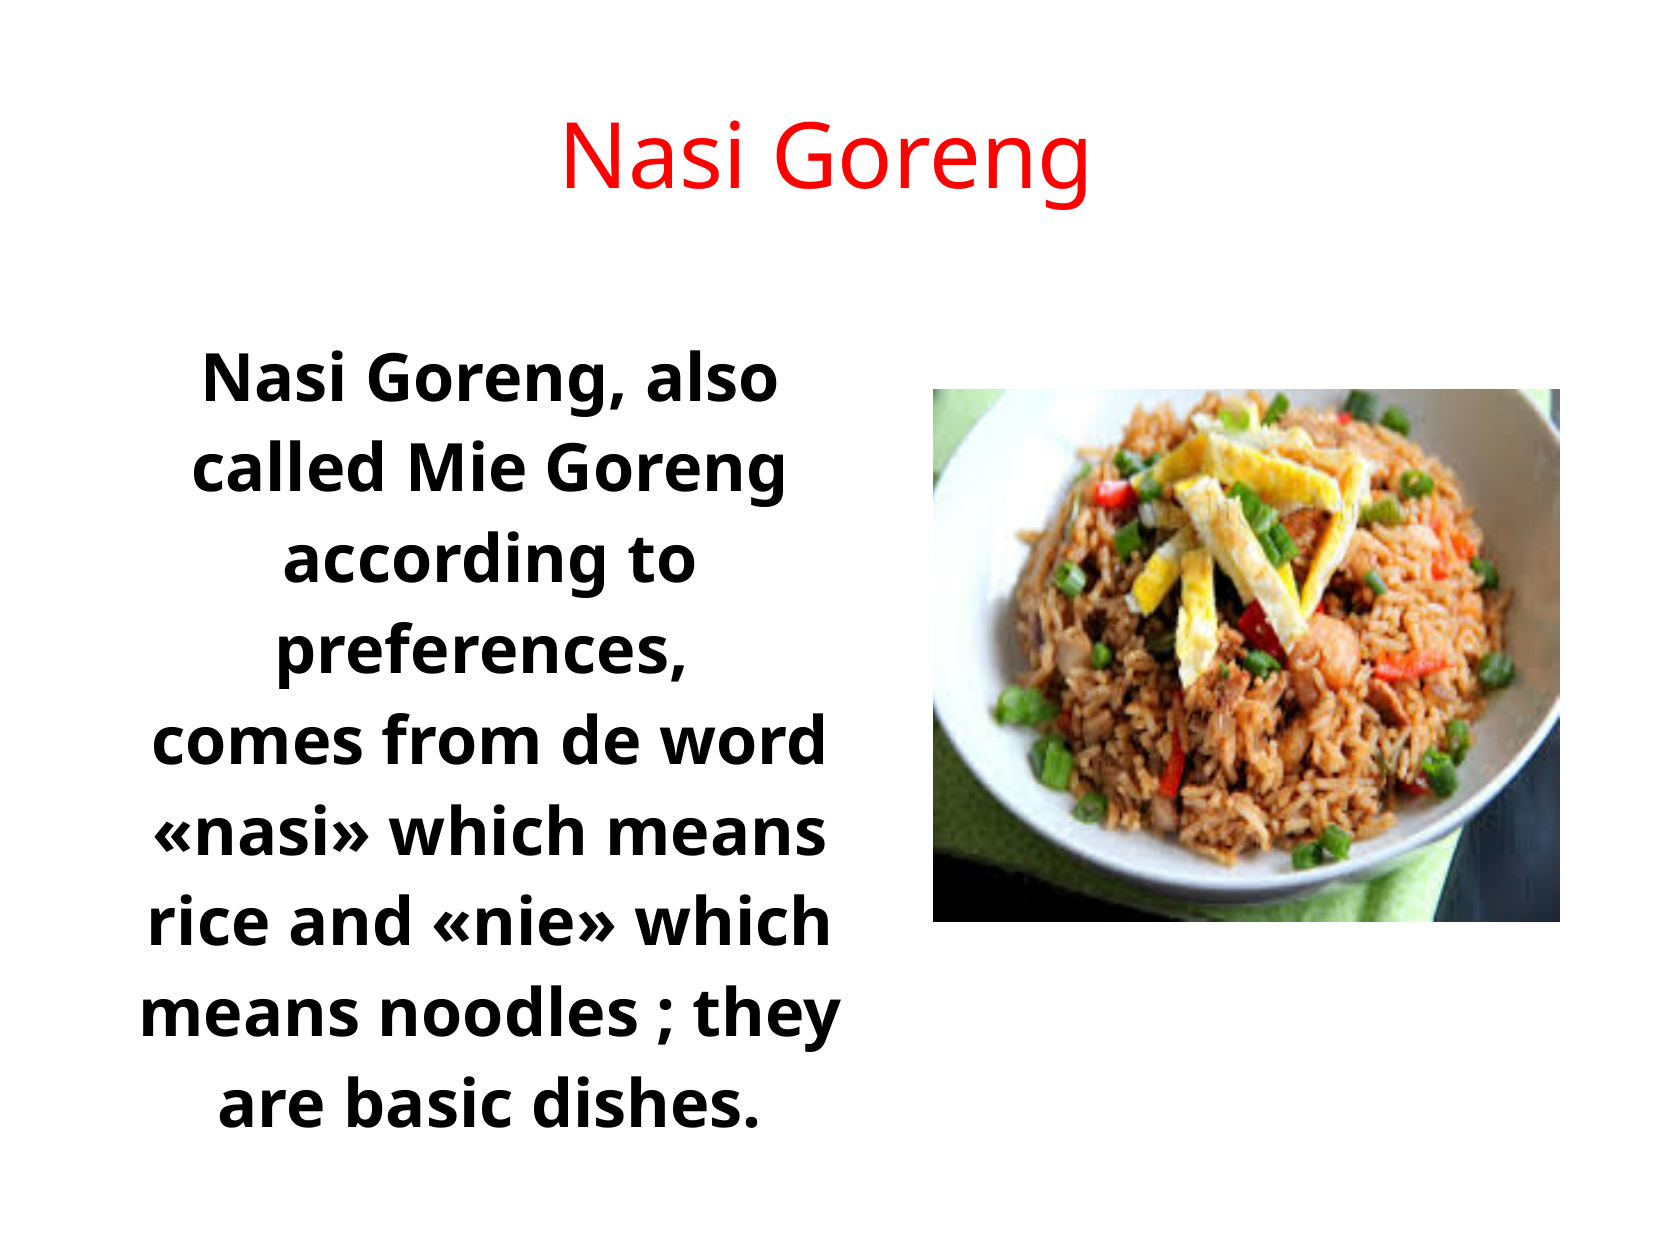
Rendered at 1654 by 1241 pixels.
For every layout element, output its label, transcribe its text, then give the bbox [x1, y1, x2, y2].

text_box Nasi Goreng, also called Mie Goreng according to preferences, comes from de word «nasi» which means rice and «nie» which means noodles ; they are basic dishes. [94, 322, 886, 1052]
title Nasi Goreng [82, 49, 1571, 257]
picture [933, 389, 1560, 922]
